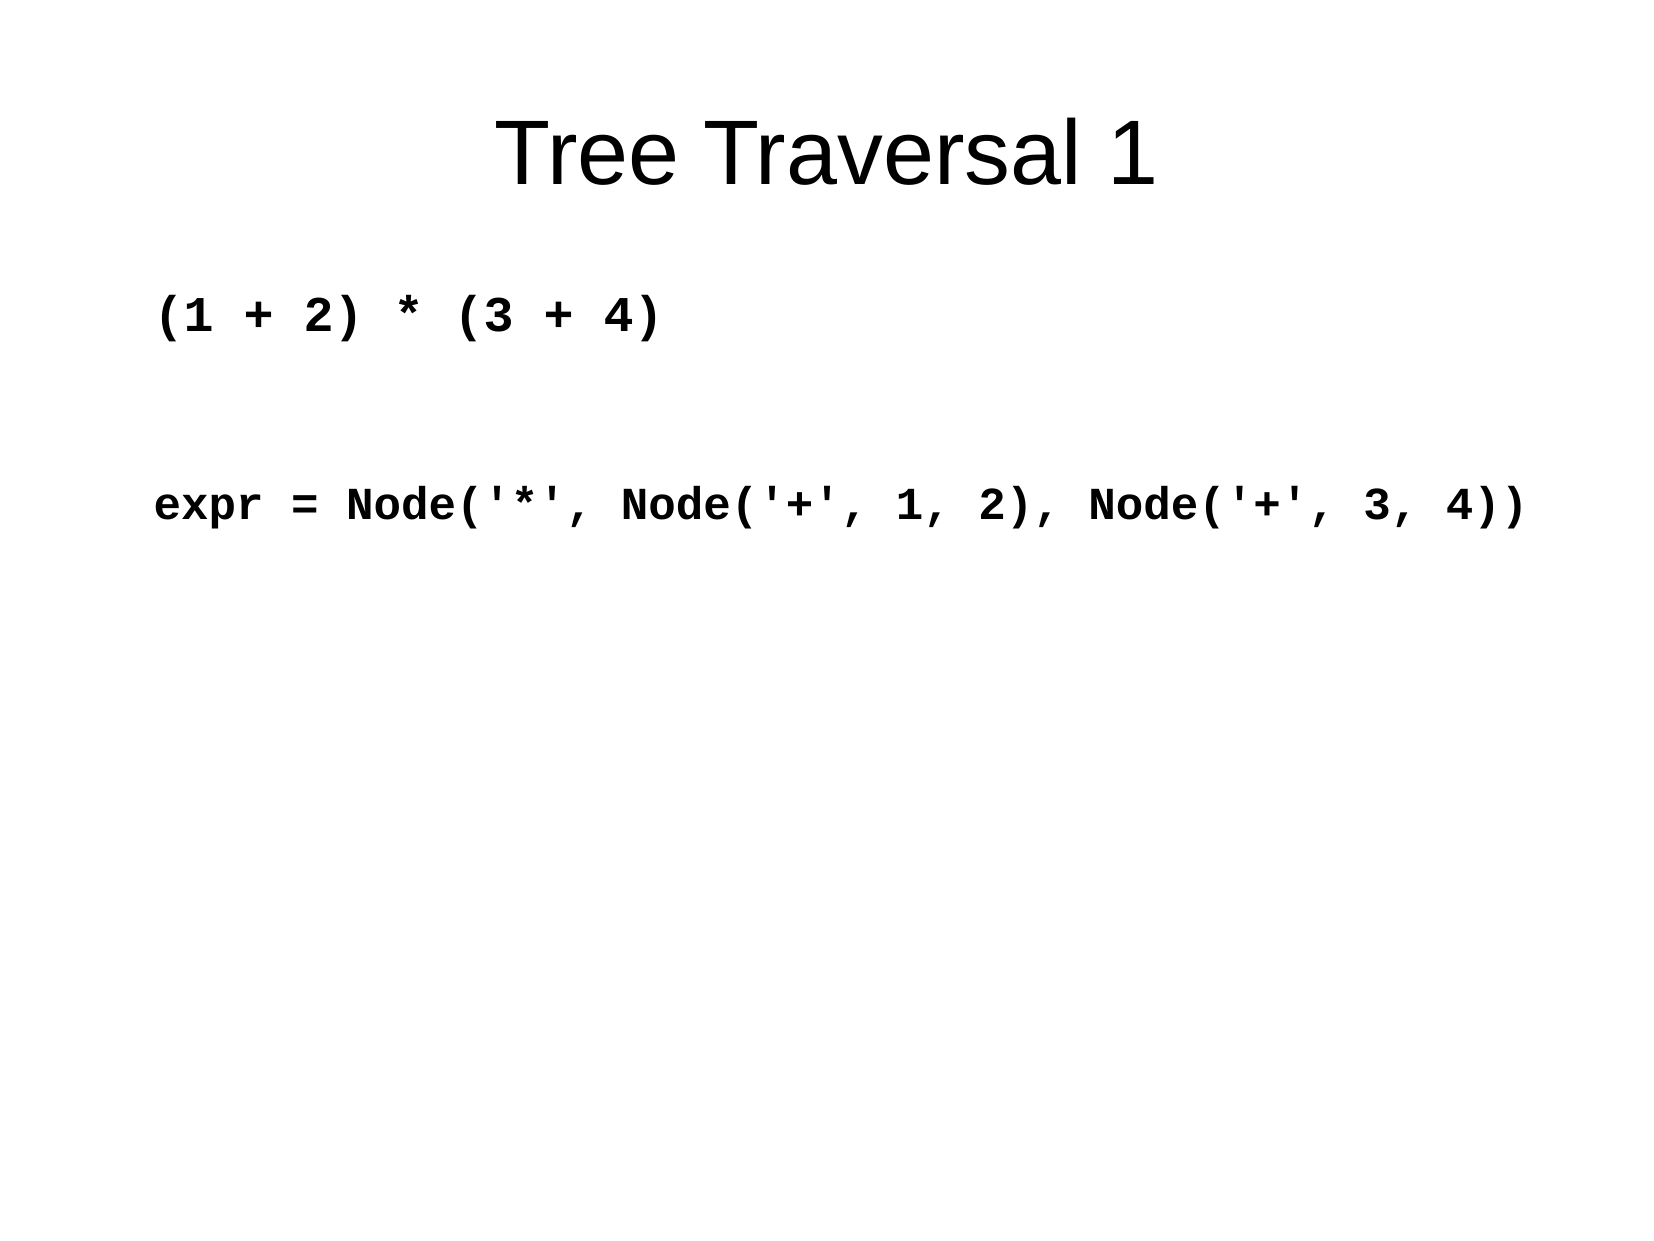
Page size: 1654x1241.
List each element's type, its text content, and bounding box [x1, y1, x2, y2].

list (1 + 2) * (3 + 4) expr = Node('*', Node('+', 1, 2), Node('+', 3, 4)) [82, 290, 1571, 1010]
title Tree Traversal 1 [82, 49, 1571, 257]
